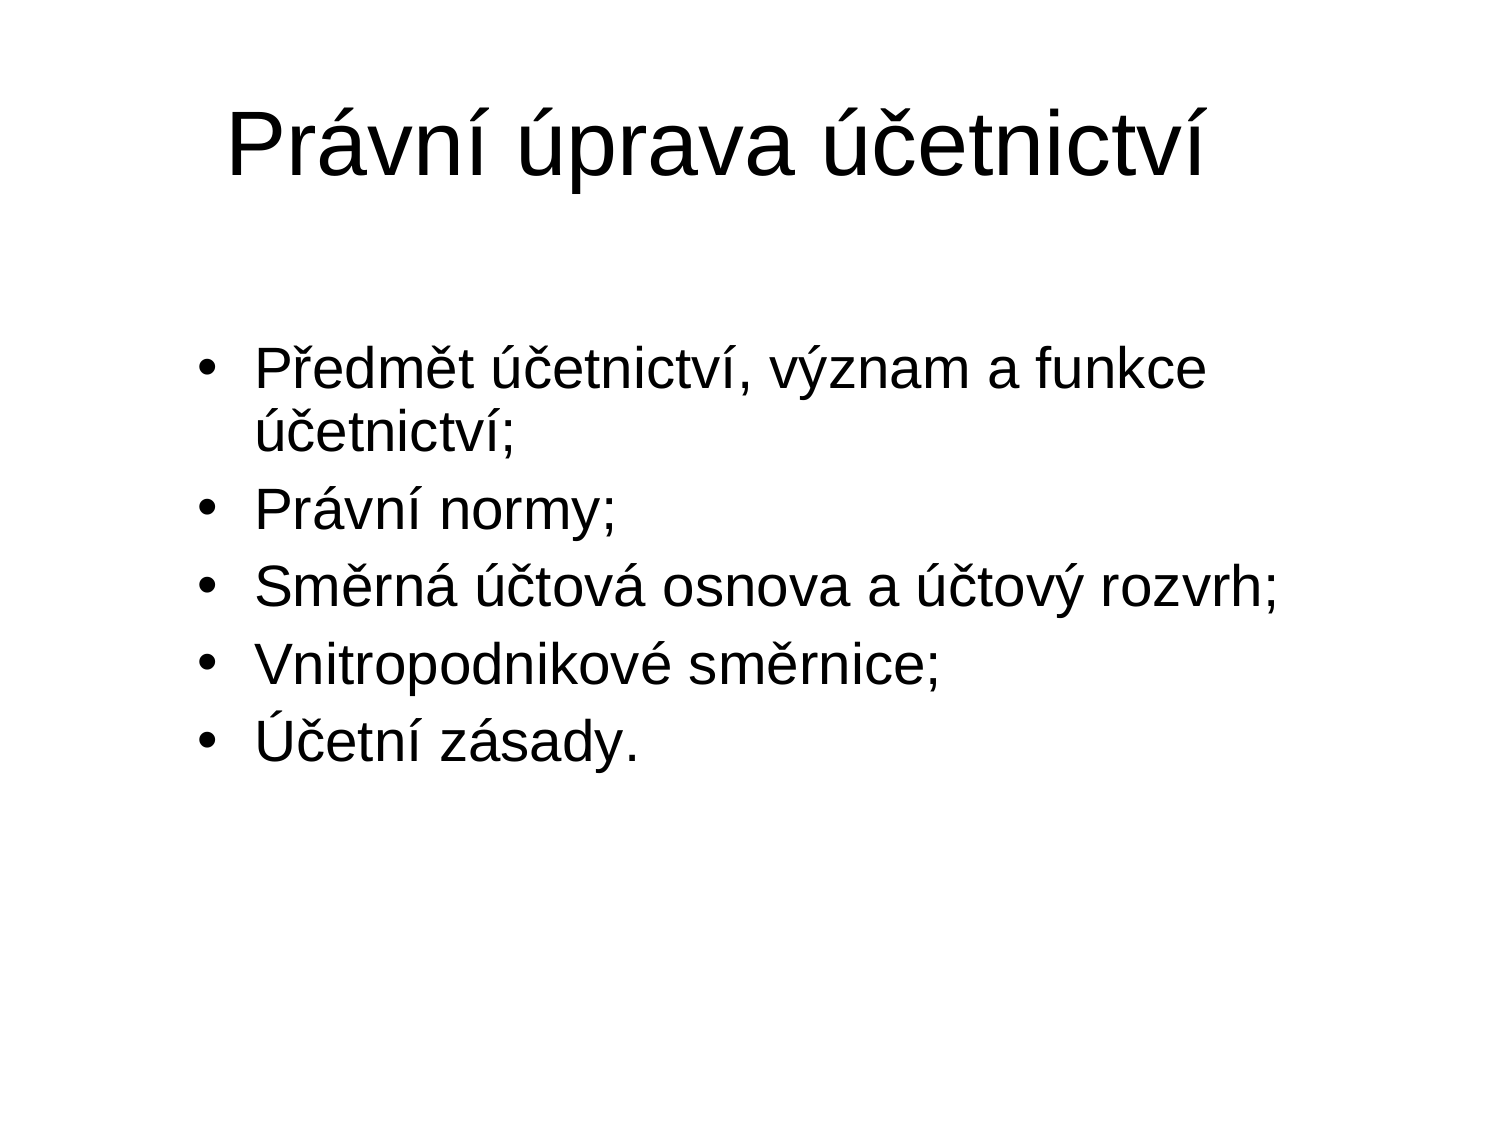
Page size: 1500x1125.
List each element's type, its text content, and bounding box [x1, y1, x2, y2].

title Právní úprava účetnictví [75, 45, 1426, 233]
list Předmět účetnictví, význam a funkce účetnictví; Právní normy; Směrná účtová osnova a účtový rozvrh; Vnitropodnikové směrnice; Účetní zásady. [183, 330, 1469, 823]
